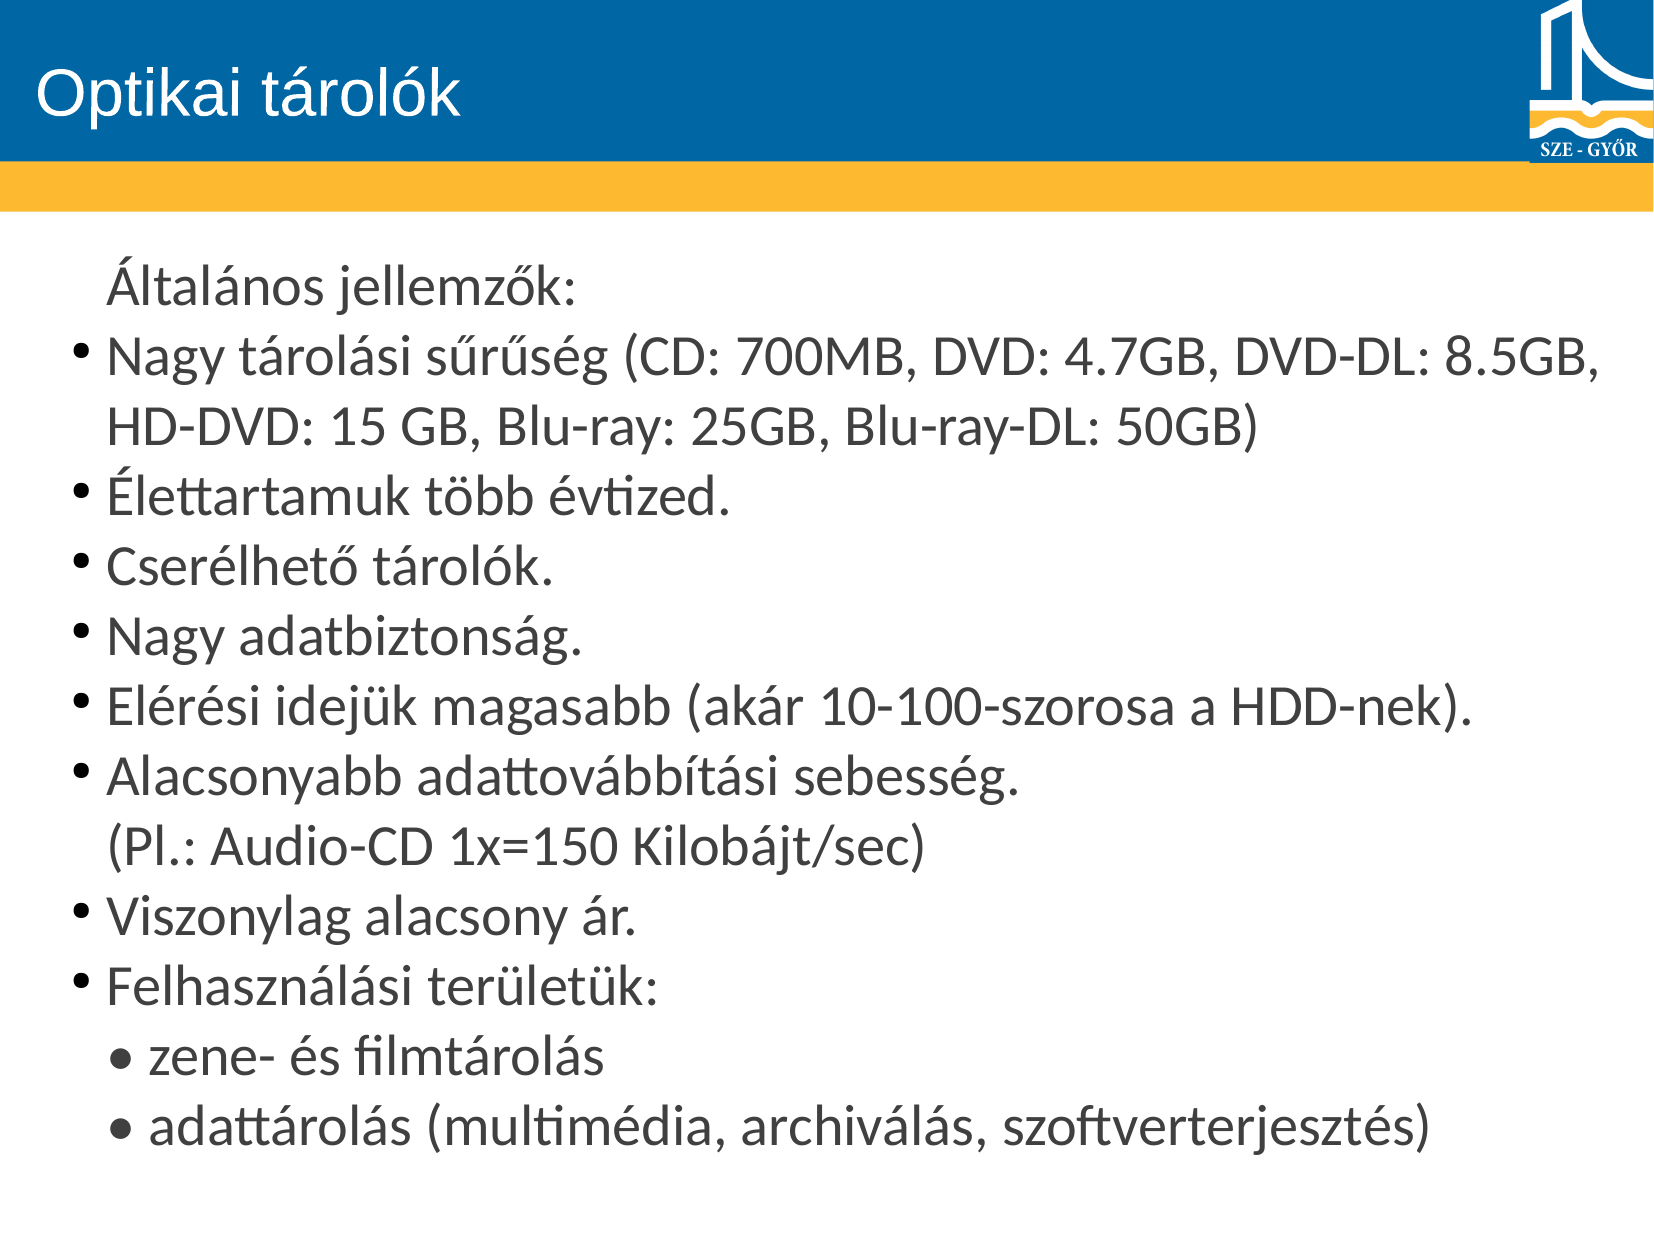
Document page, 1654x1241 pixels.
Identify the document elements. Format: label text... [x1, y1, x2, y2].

picture [1529, 0, 1654, 163]
text_box Optikai tárolók [34, 48, 1524, 144]
text_box Általános jellemzők: Nagy tárolási sűrűség (CD: 700MB, DVD: 4.7GB, DVD-DL: 8.5GB, HD-DVD: 15 GB, Blu-ray: 25GB, Blu-ray-DL: 50GB) Élettartamuk több évtized. Cserélhető tárolók. Nagy adatbiztonság. Elérési idejük magasabb (akár 10-100-szorosa a HDD-nek). Alacsonyabb adattovábbítási sebesség. (Pl.: Audio-CD 1x=150 Kilobájt/sec) Viszonylag alacsony ár. Felhasználási területük: • zene- és filmtárolás • adattárolás (multimédia, archiválás, szoftverterjesztés) [70, 247, 1619, 1198]
